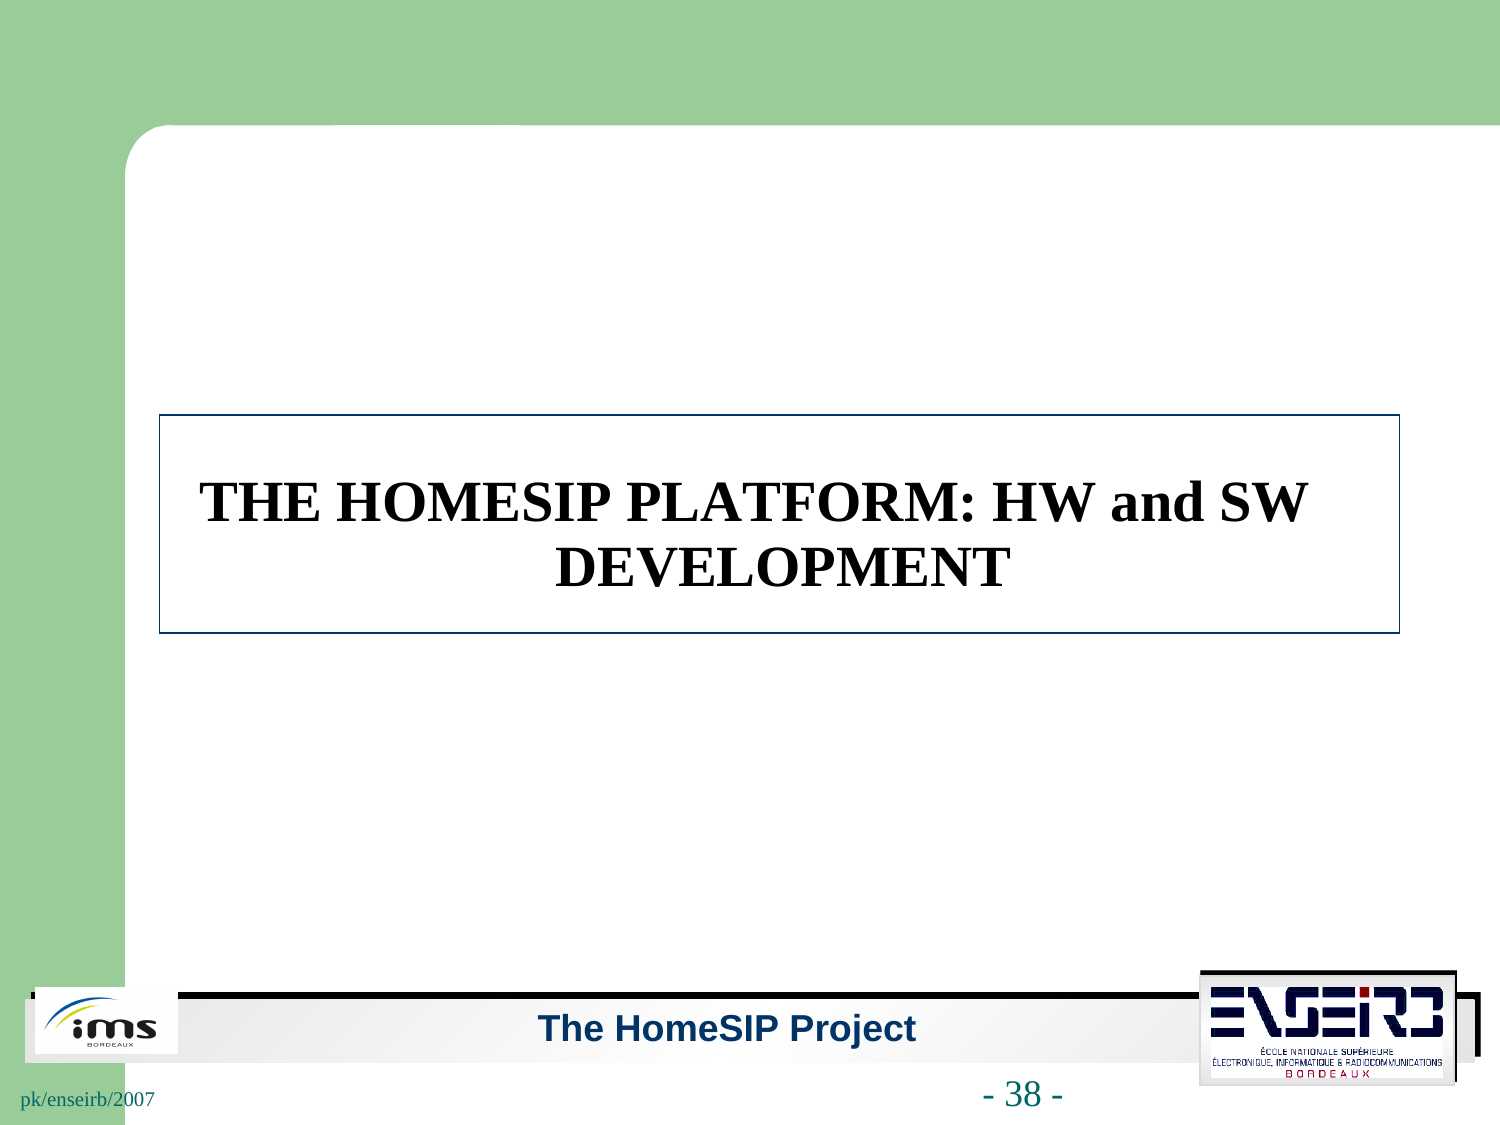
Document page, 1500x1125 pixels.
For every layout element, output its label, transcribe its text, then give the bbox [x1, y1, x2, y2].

picture [1211, 987, 1443, 1078]
picture [35, 987, 178, 1054]
text_box THE HOMESIP PLATFORM: HW and SW DEVELOPMENT [123, 461, 1386, 596]
